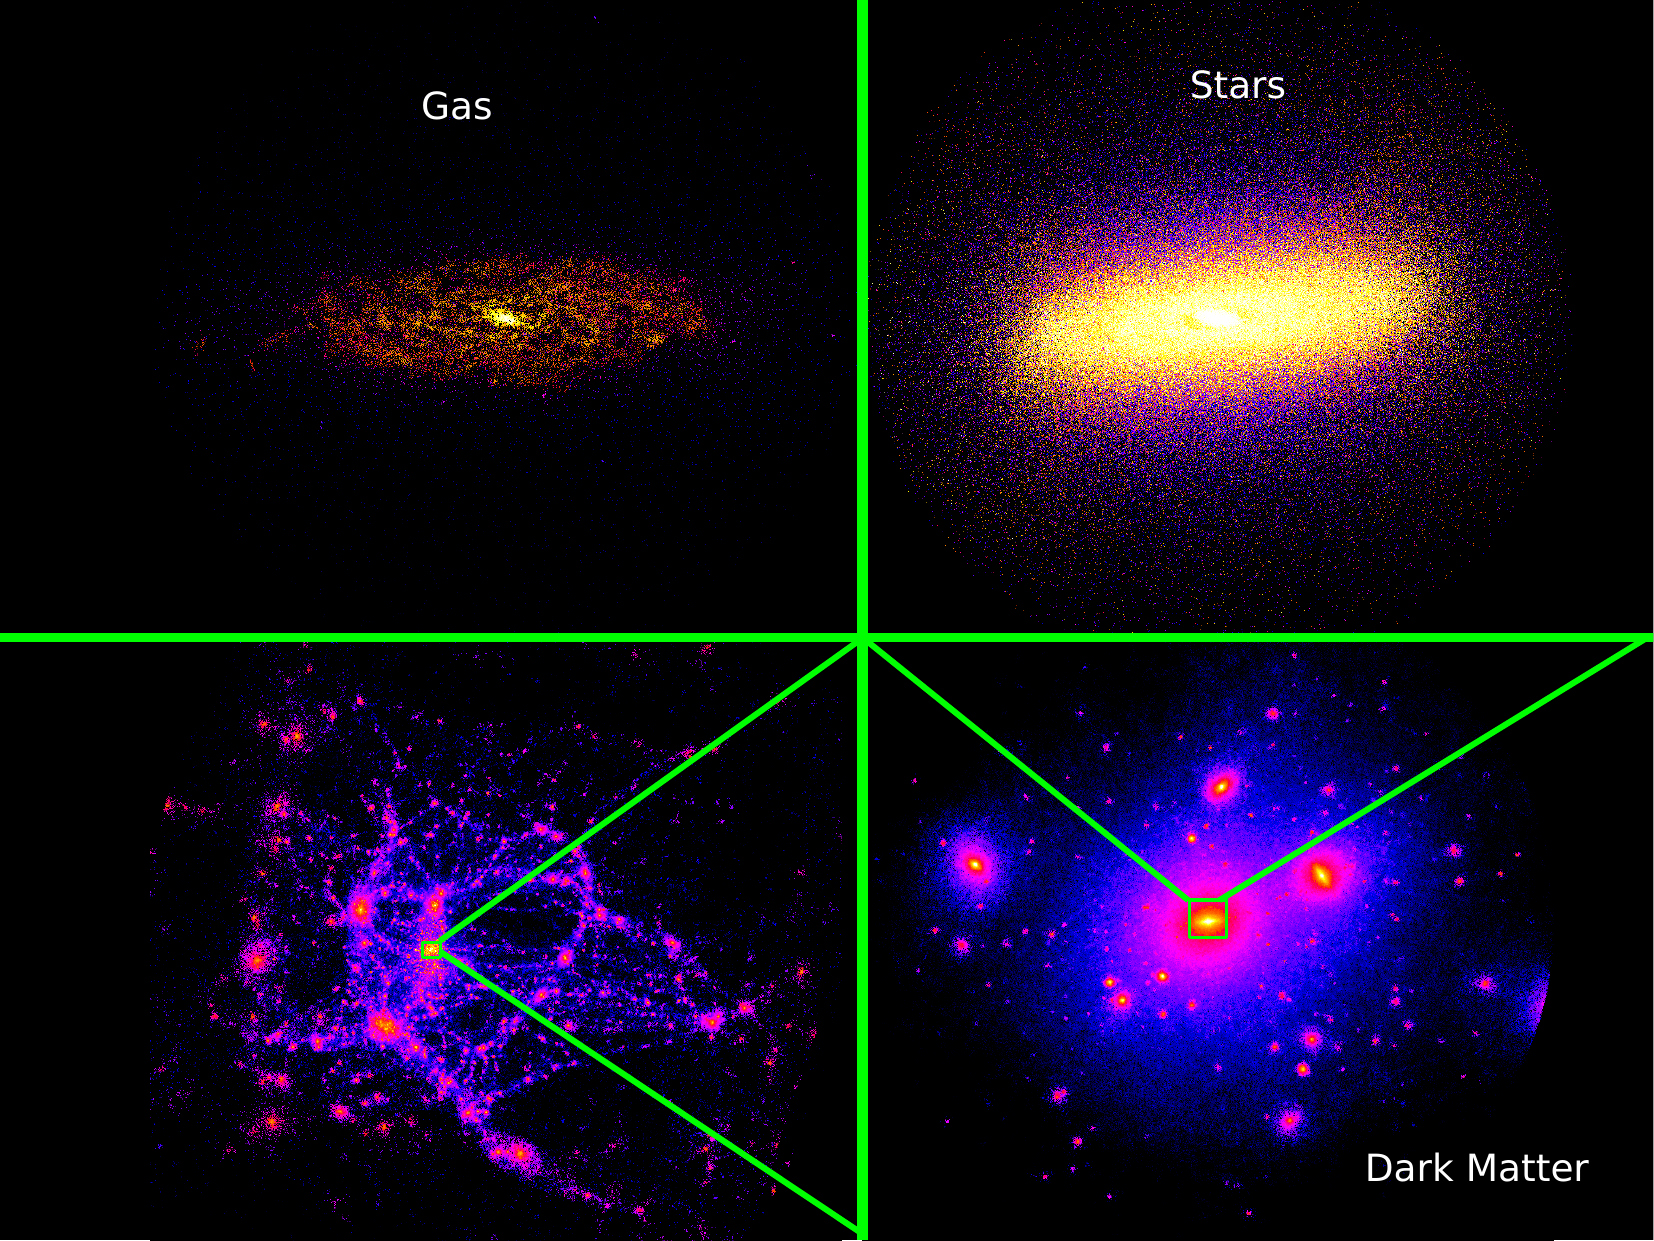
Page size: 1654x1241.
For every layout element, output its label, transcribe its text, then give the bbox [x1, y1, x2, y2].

text_box Gas [406, 77, 507, 136]
picture [442, 658, 842, 1215]
text_box Stars [1175, 56, 1300, 115]
picture [150, 0, 857, 633]
picture [150, 642, 842, 1241]
picture [1191, 902, 1225, 936]
picture [868, 0, 1574, 633]
picture [424, 944, 439, 956]
text_box Dark Matter [1350, 1139, 1600, 1198]
picture [875, 642, 1554, 898]
picture [862, 647, 1554, 1241]
